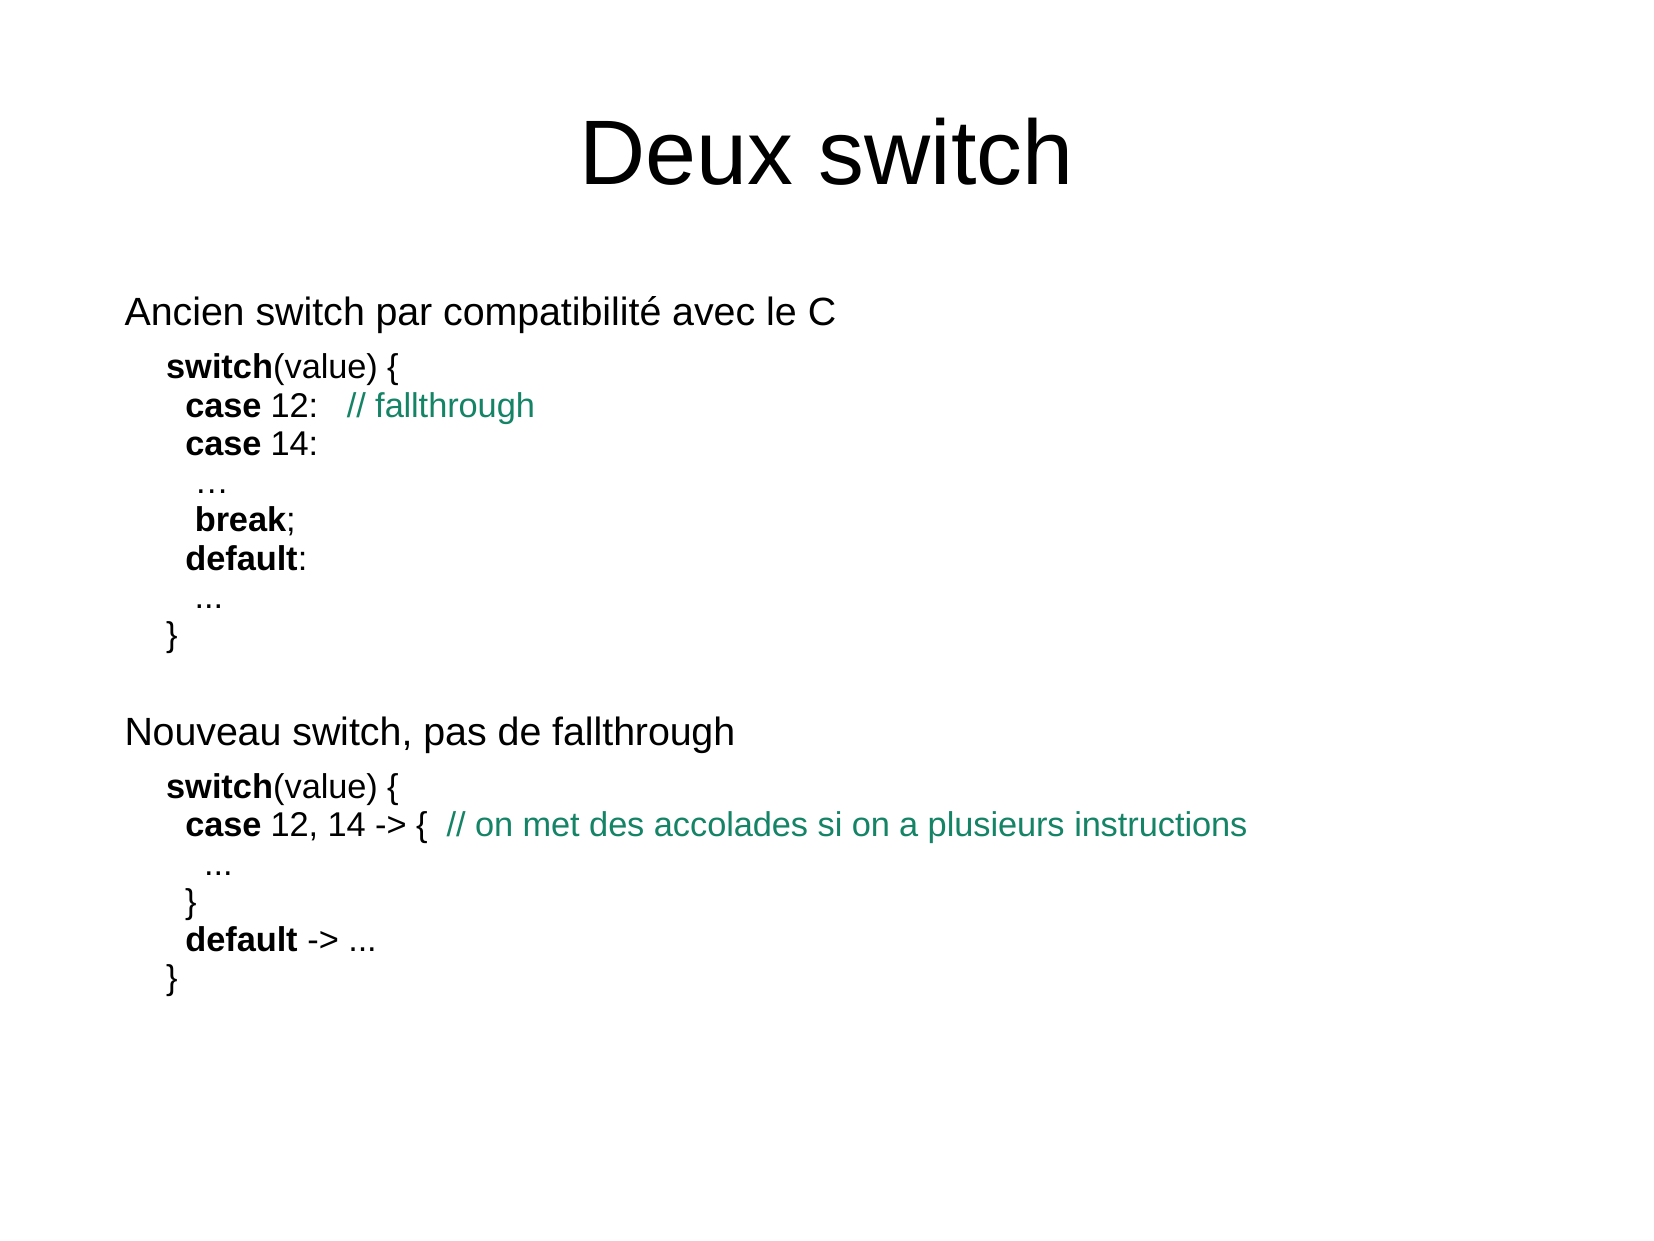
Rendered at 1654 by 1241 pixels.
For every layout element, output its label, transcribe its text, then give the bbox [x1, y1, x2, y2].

title Deux switch [82, 49, 1571, 257]
list Ancien switch par compatibilité avec le C switch(value) { case 12: // fallthrough case 14: … break; default: ... } Nouveau switch, pas de fallthrough switch(value) { case 12, 14 -> { // on met des accolades si on a plusieurs instructions ... } default -> ... } [82, 290, 1571, 1010]
